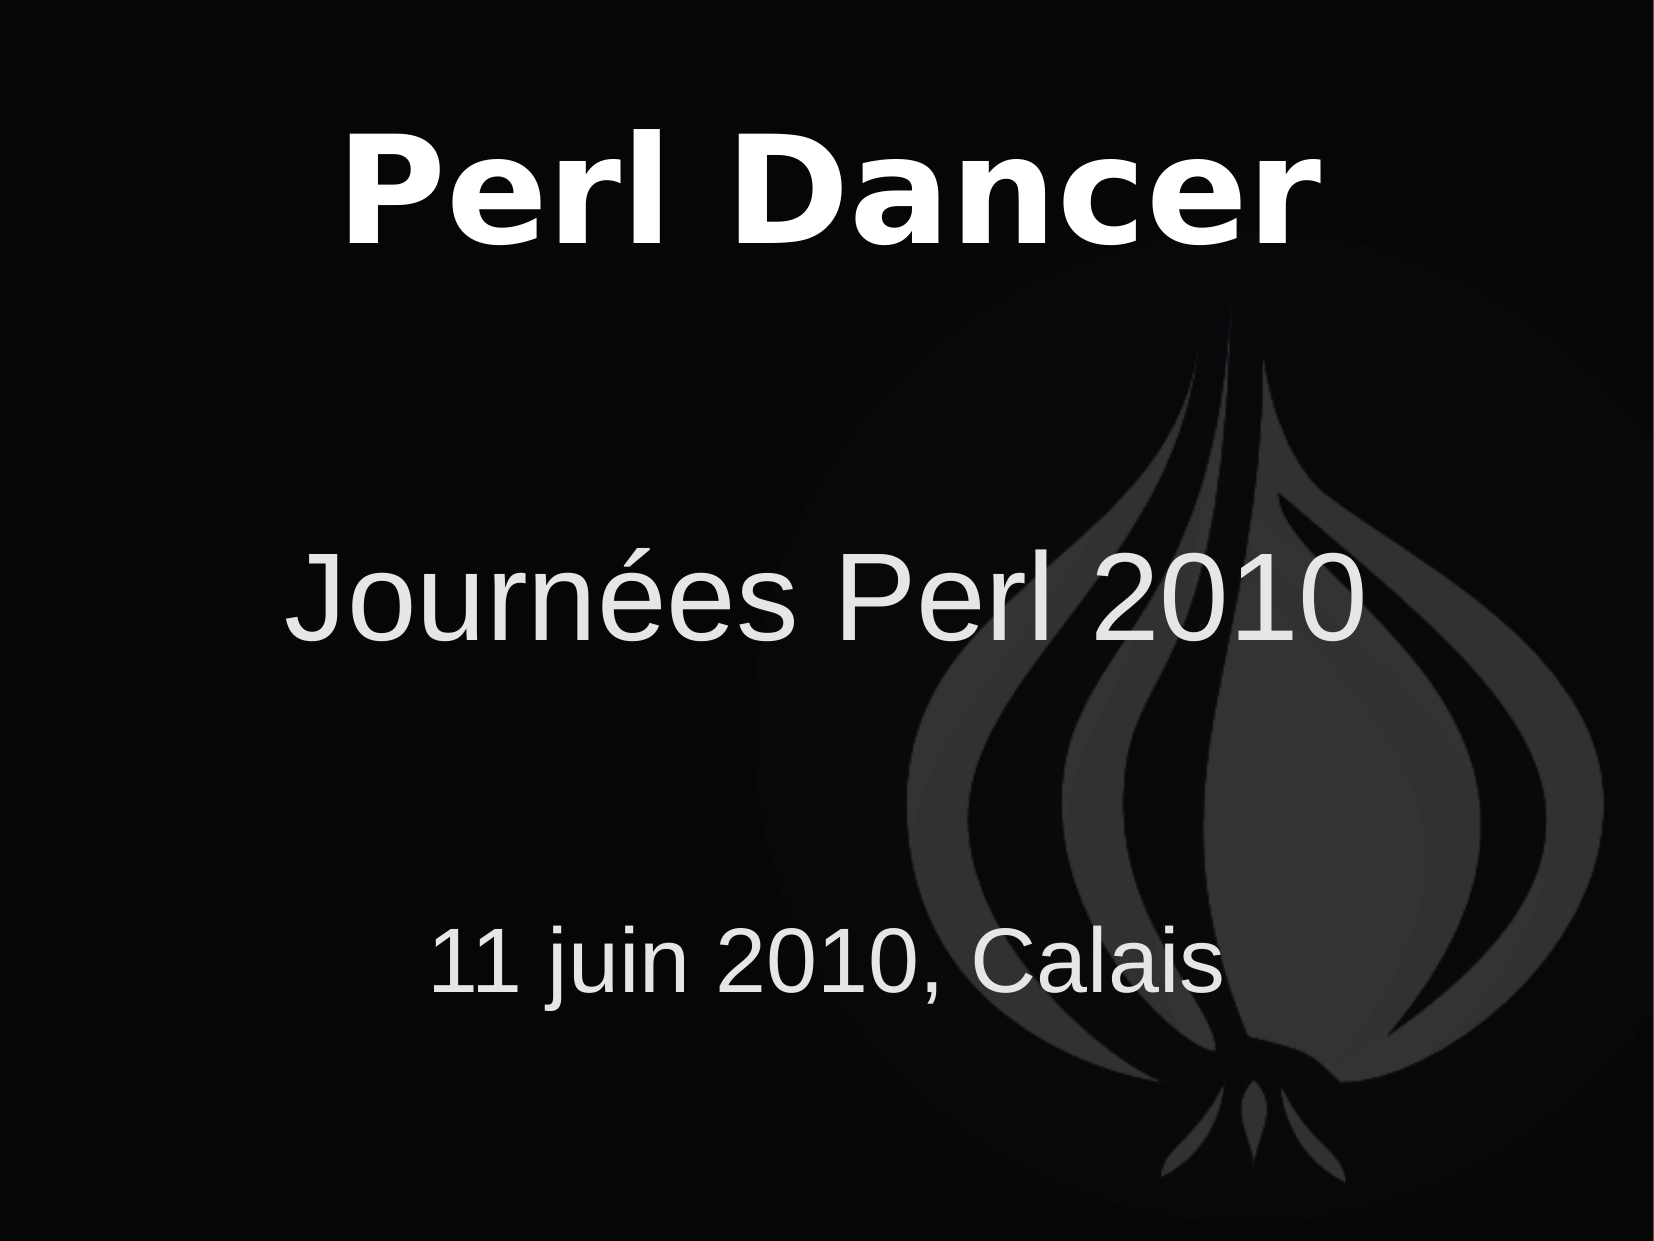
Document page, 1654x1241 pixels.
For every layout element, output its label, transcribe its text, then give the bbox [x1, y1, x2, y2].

picture [0, 0, 1654, 1241]
subtitle Journées Perl 2010 11 juin 2010, Calais [82, 290, 1571, 1109]
title Perl Dancer [88, 88, 1571, 290]
